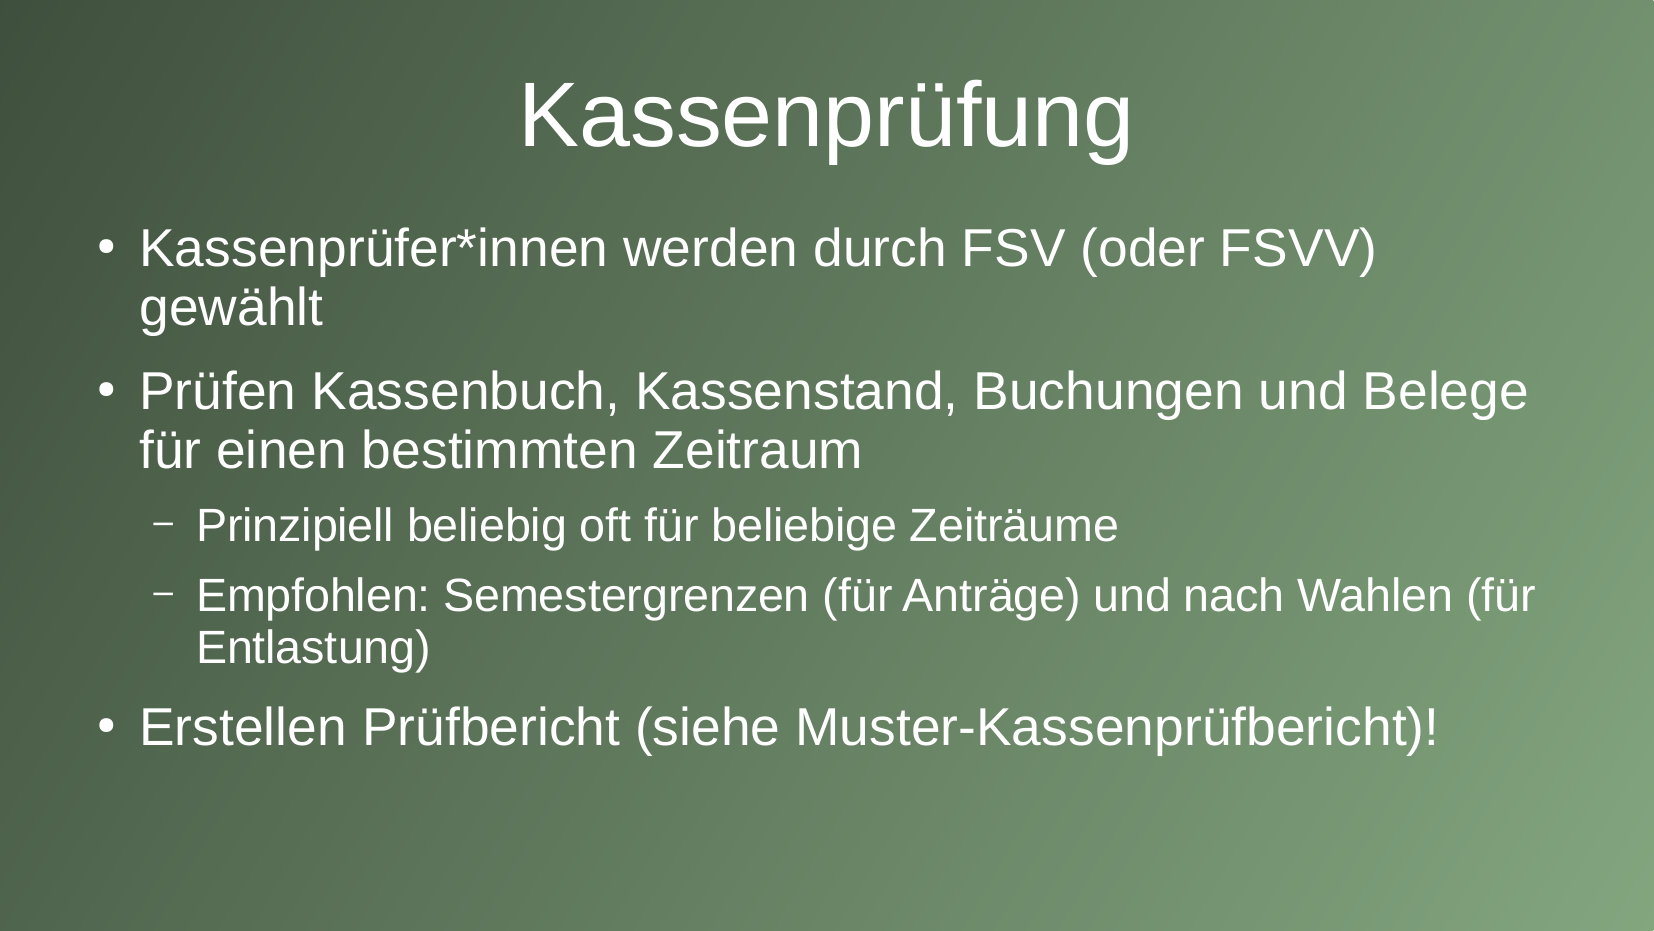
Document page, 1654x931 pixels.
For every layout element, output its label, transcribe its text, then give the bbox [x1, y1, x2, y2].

list Kassenprüfer*innen werden durch FSV (oder FSVV) gewählt Prüfen Kassenbuch, Kassenstand, Buchungen und Belege für einen bestimmten Zeitraum Prinzipiell beliebig oft für beliebige Zeiträume Empfohlen: Semestergrenzen (für Anträge) und nach Wahlen (für Entlastung) Erstellen Prüfbericht (siehe Muster-Kassenprüfbericht)! [82, 217, 1571, 758]
title Kassenprüfung [82, 37, 1571, 193]
